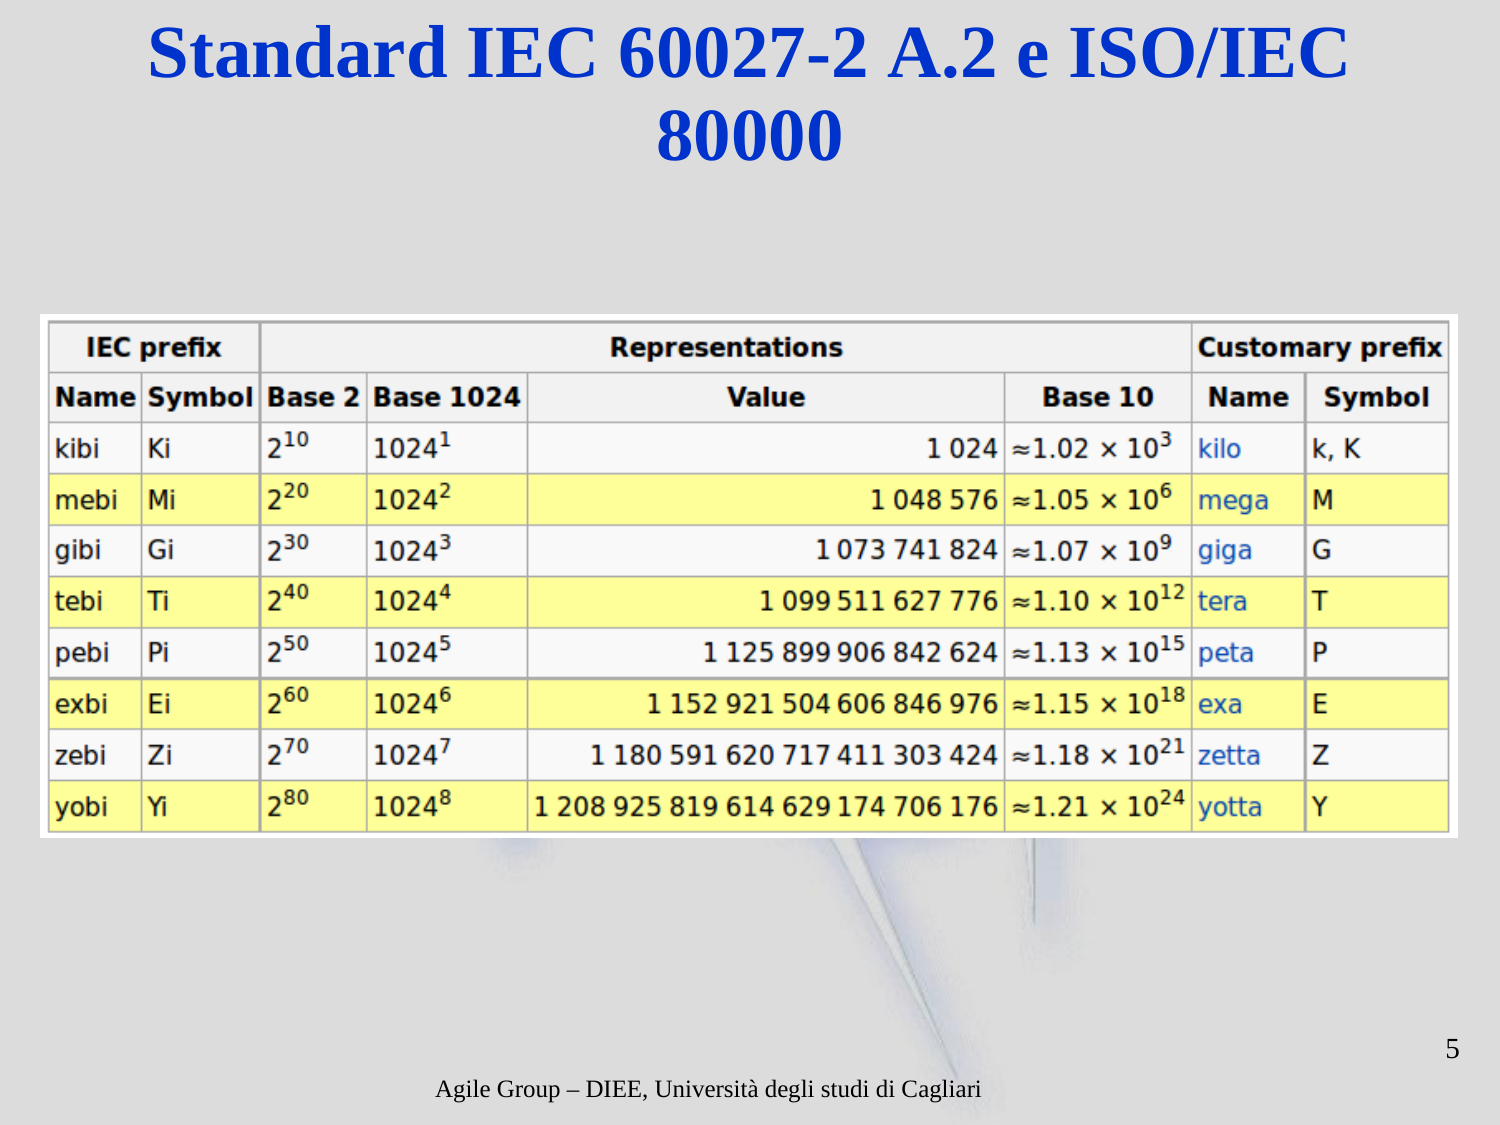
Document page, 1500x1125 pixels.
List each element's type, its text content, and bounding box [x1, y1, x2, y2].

title Standard IEC 60027-2 A.2 e ISO/IEC 80000 [112, 3, 1388, 185]
picture [0, 0, 1500, 1125]
